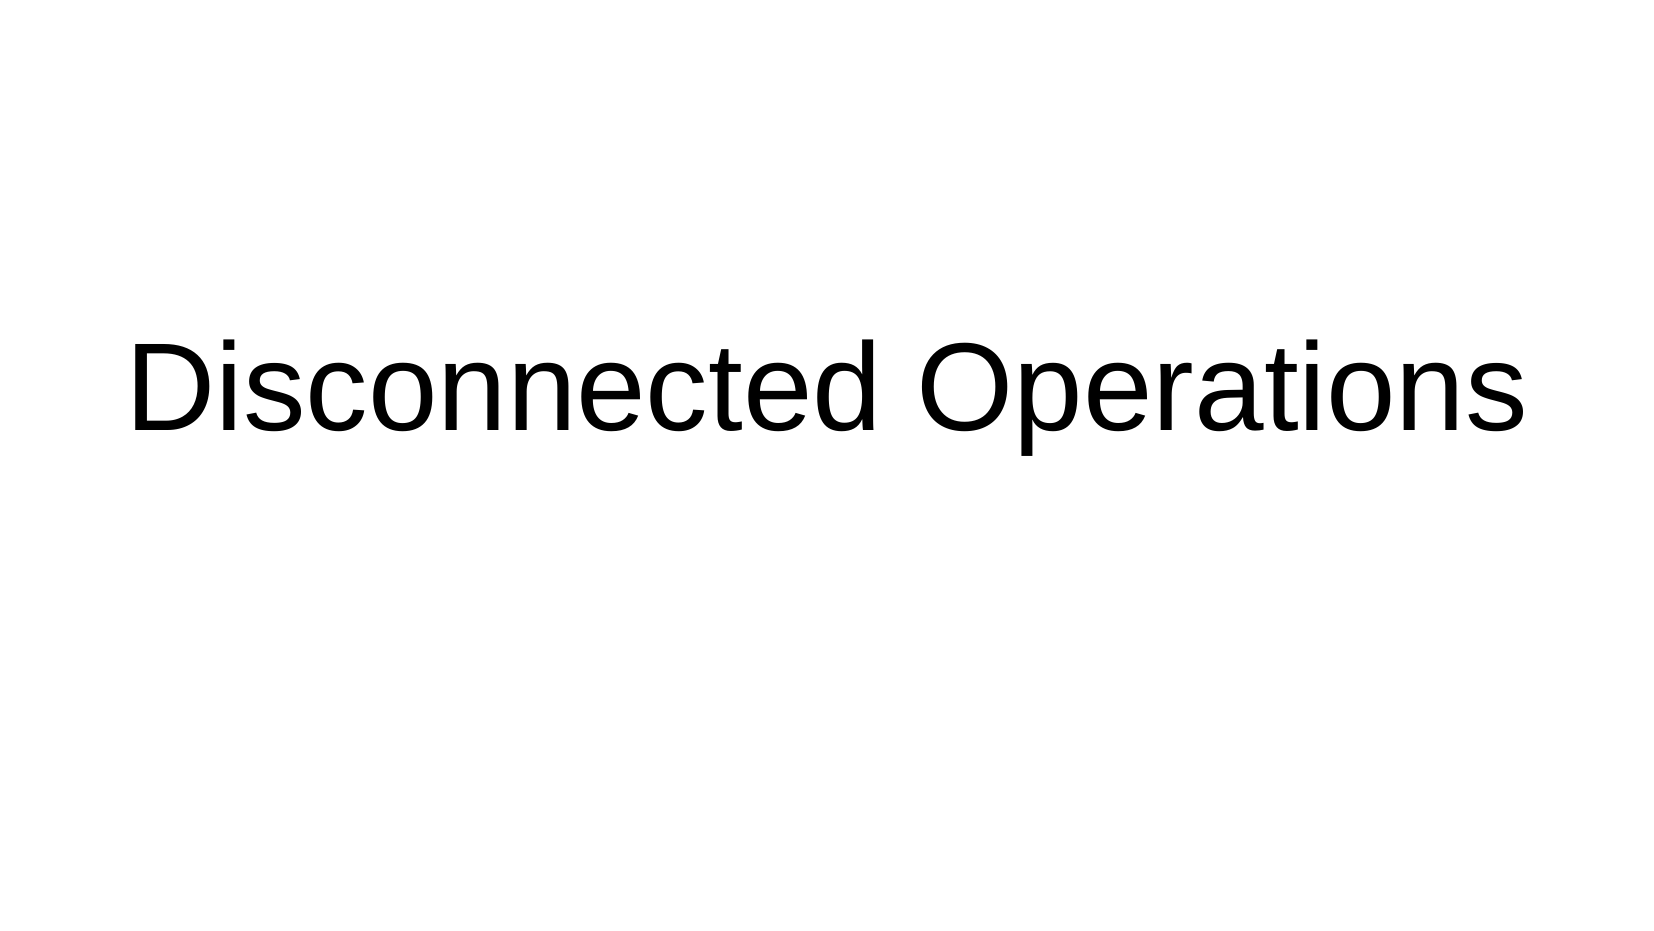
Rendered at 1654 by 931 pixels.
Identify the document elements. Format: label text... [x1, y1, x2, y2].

title Disconnected Operations [82, 309, 1571, 466]
